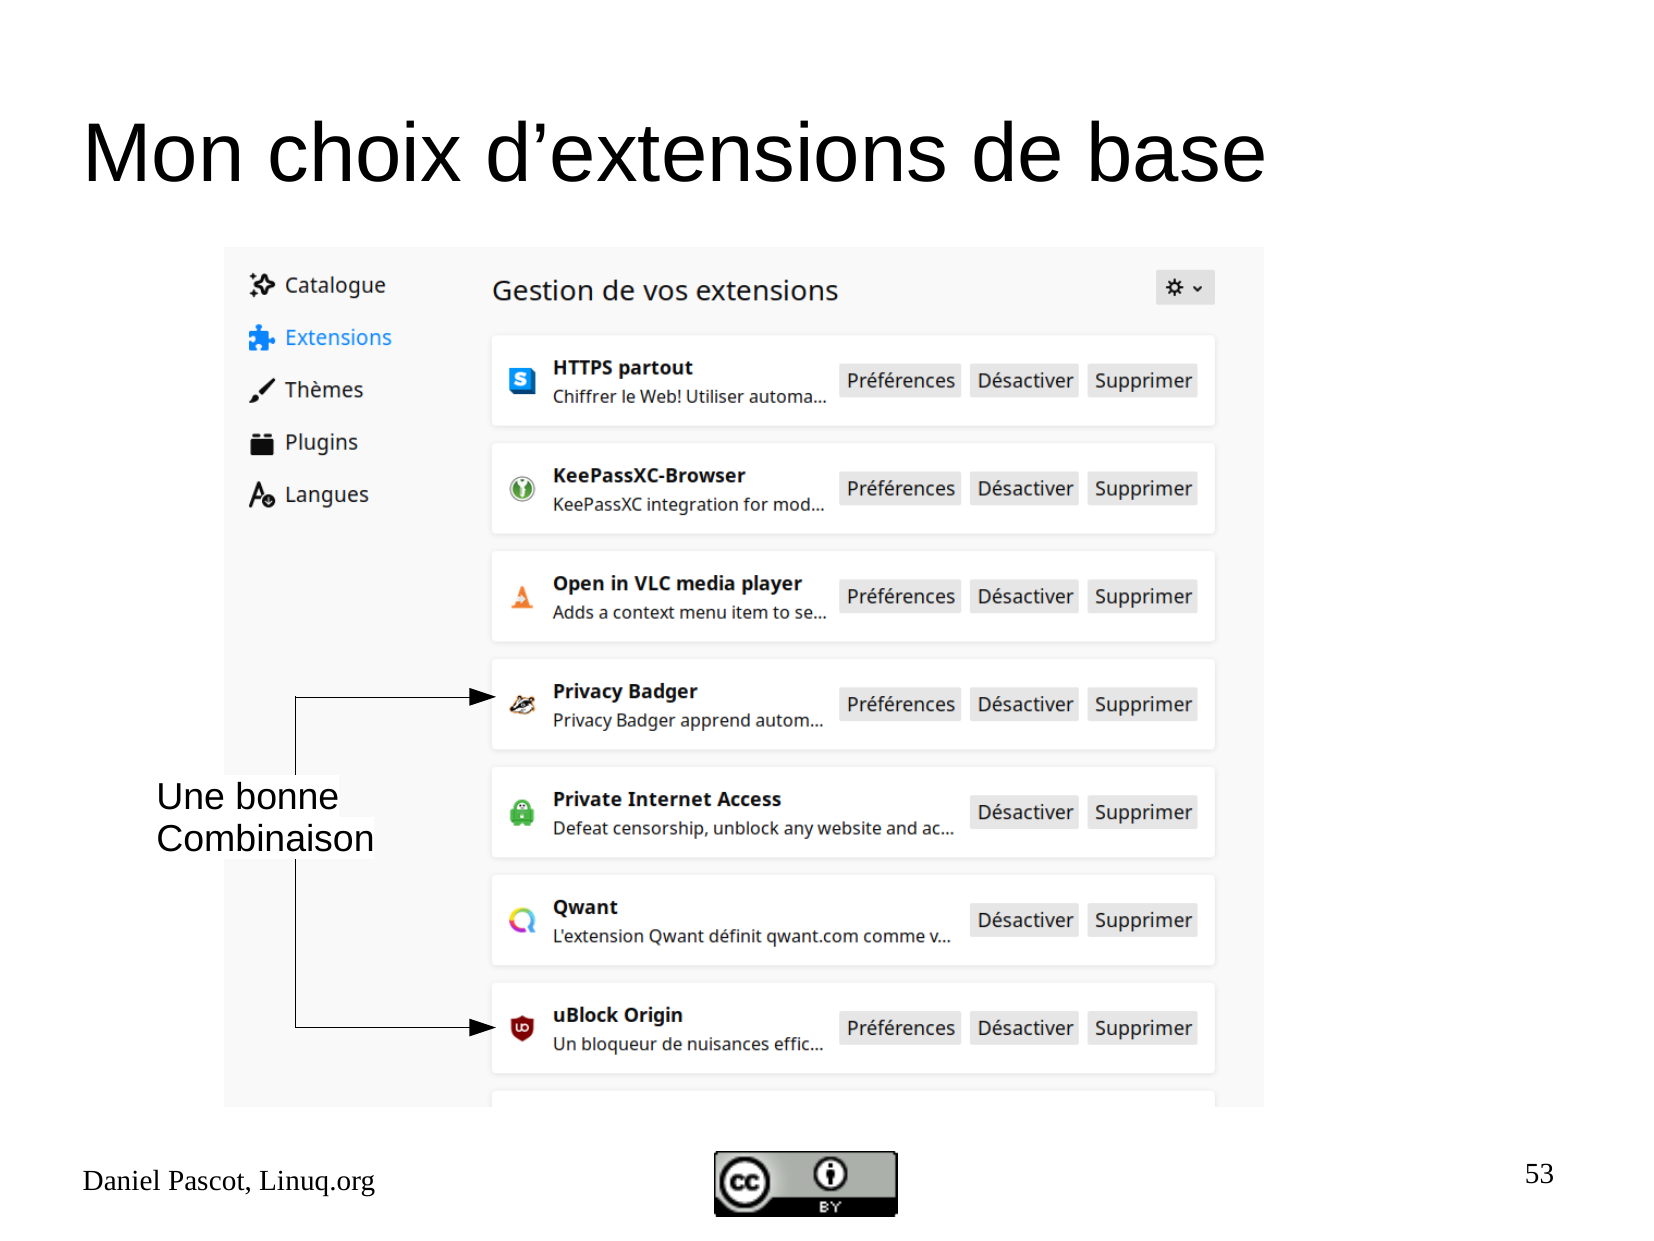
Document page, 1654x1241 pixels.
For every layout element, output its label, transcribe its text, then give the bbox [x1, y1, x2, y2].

picture [224, 247, 1264, 1107]
picture [714, 1151, 898, 1217]
text_box Une bonne Combinaison [141, 767, 390, 867]
title Mon choix d’extensions de base [82, 49, 1571, 257]
